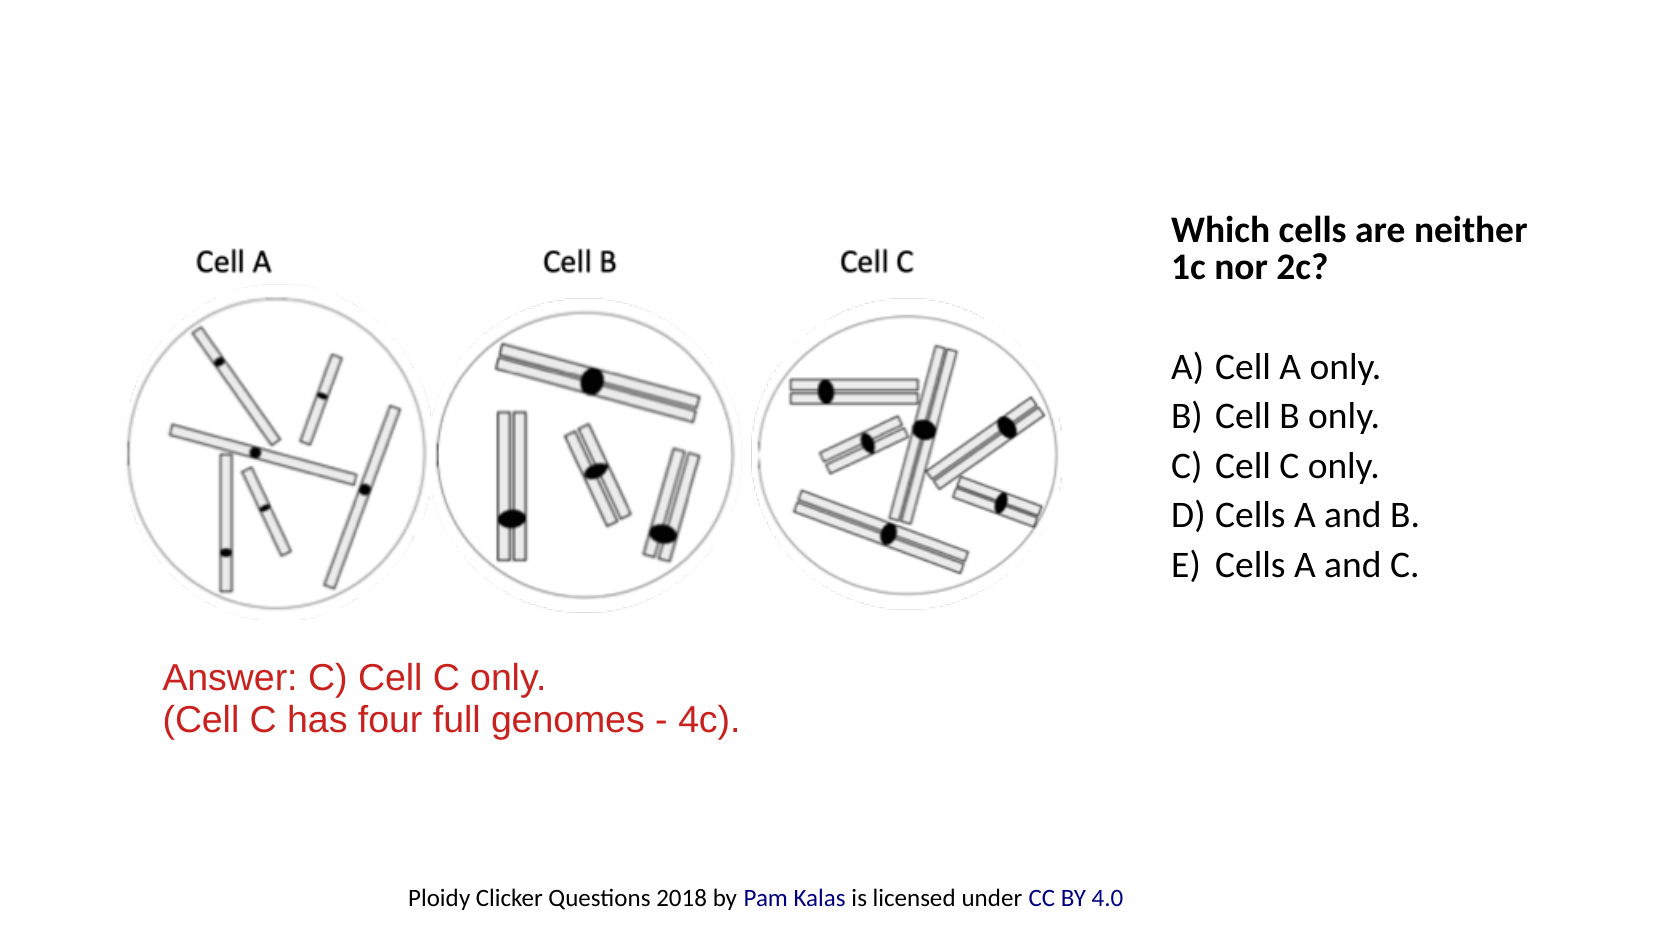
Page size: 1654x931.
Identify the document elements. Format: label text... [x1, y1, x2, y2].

text_box Ploidy Clicker Questions 2018 by Pam Kalas is licensed under CC BY 4.0 [393, 879, 1145, 926]
text_box Answer: C) Cell C only. (Cell C has four full genomes - 4c). [147, 648, 1625, 874]
text_box Which cells are neither 1c nor 2c? Cell A only. Cell B only. Cell C only. Cells A and B. Cells A and C. [1156, 206, 1565, 648]
picture [123, 233, 1063, 621]
